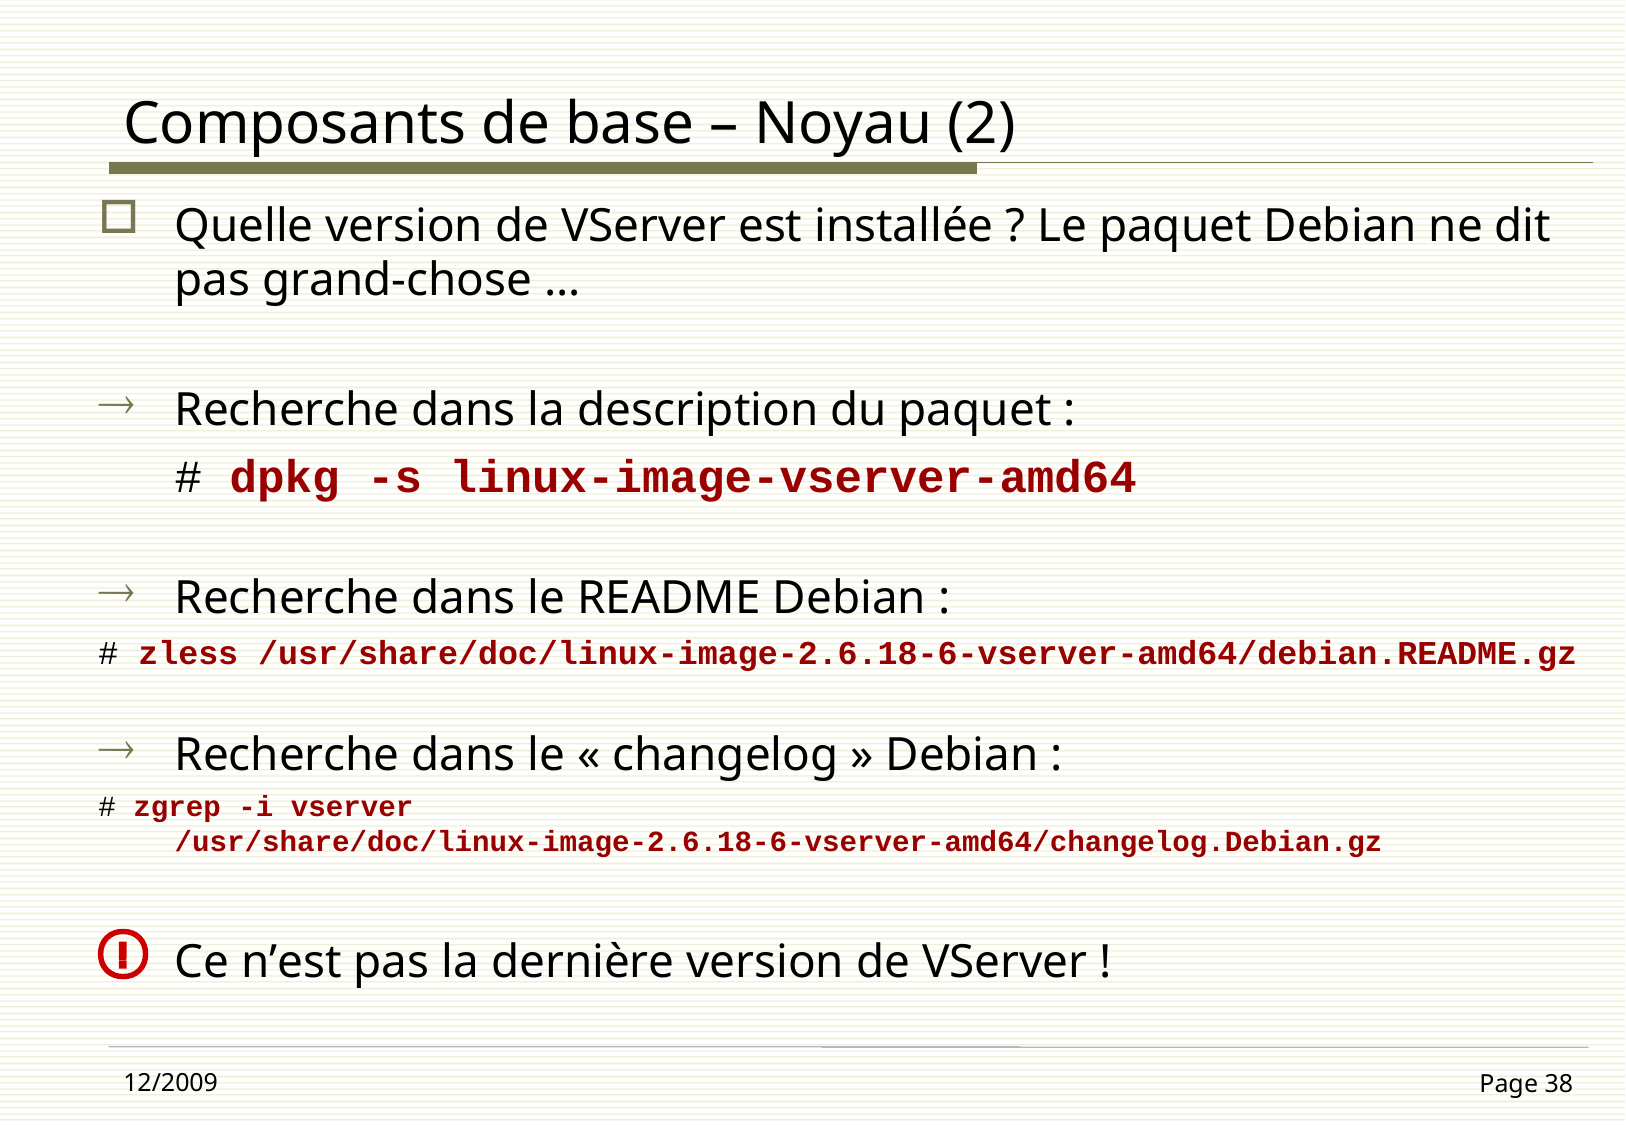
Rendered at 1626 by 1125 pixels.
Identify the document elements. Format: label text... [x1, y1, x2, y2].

title Composants de base – Noyau (2)‏ [108, 12, 1596, 163]
list Quelle version de VServer est installée ? Le paquet Debian ne dit pas grand-chose … Recherche dans la description du paquet : # dpkg -s linux-image-vserver-amd64 Recherche dans le README Debian : # zless /usr/share/doc/linux-image-2.6.18-6-vserver-amd64/debian.README.gz Recherche dans le « changelog » Debian : # zgrep -i vserver /usr/share/doc/linux-image-2.6.18-6-vserver-amd64/changelog.Debian.gz  Ce n’est pas la dernière version de VServer ! [83, 187, 1625, 1065]
picture [0, 0, 1626, 1125]
